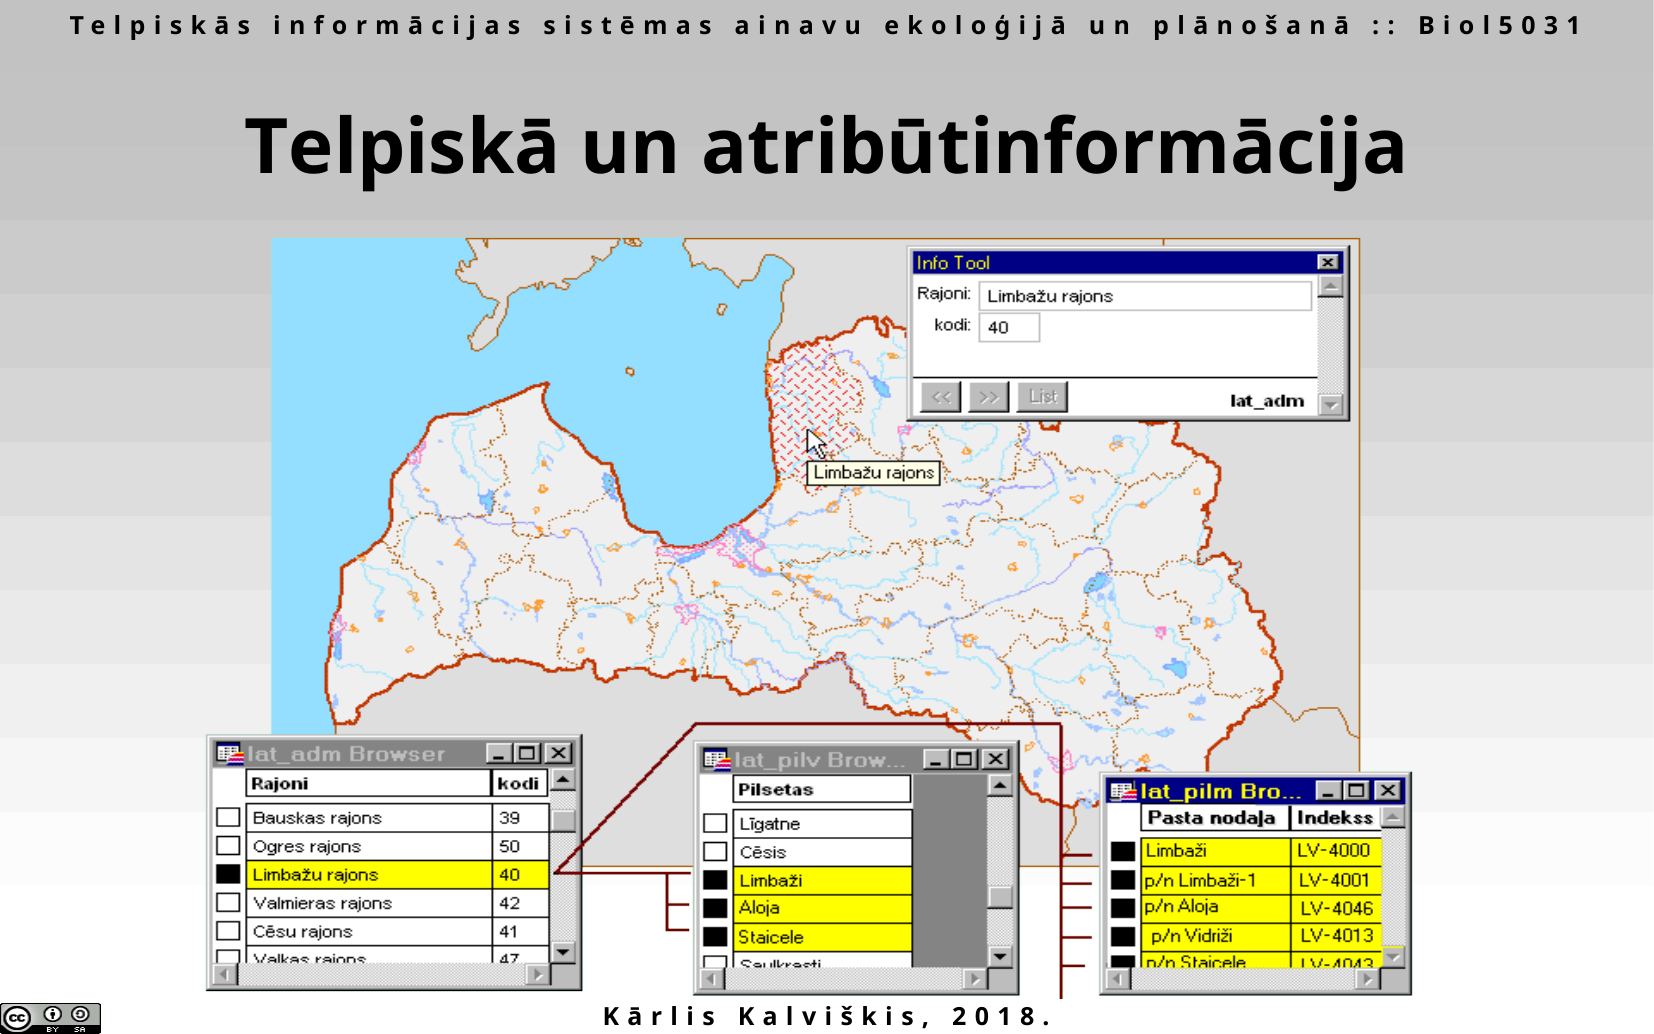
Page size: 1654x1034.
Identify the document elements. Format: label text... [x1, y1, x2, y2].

title Telpiskā un atribūtinformācija [29, 41, 1625, 247]
picture [0, 0, 1654, 1034]
